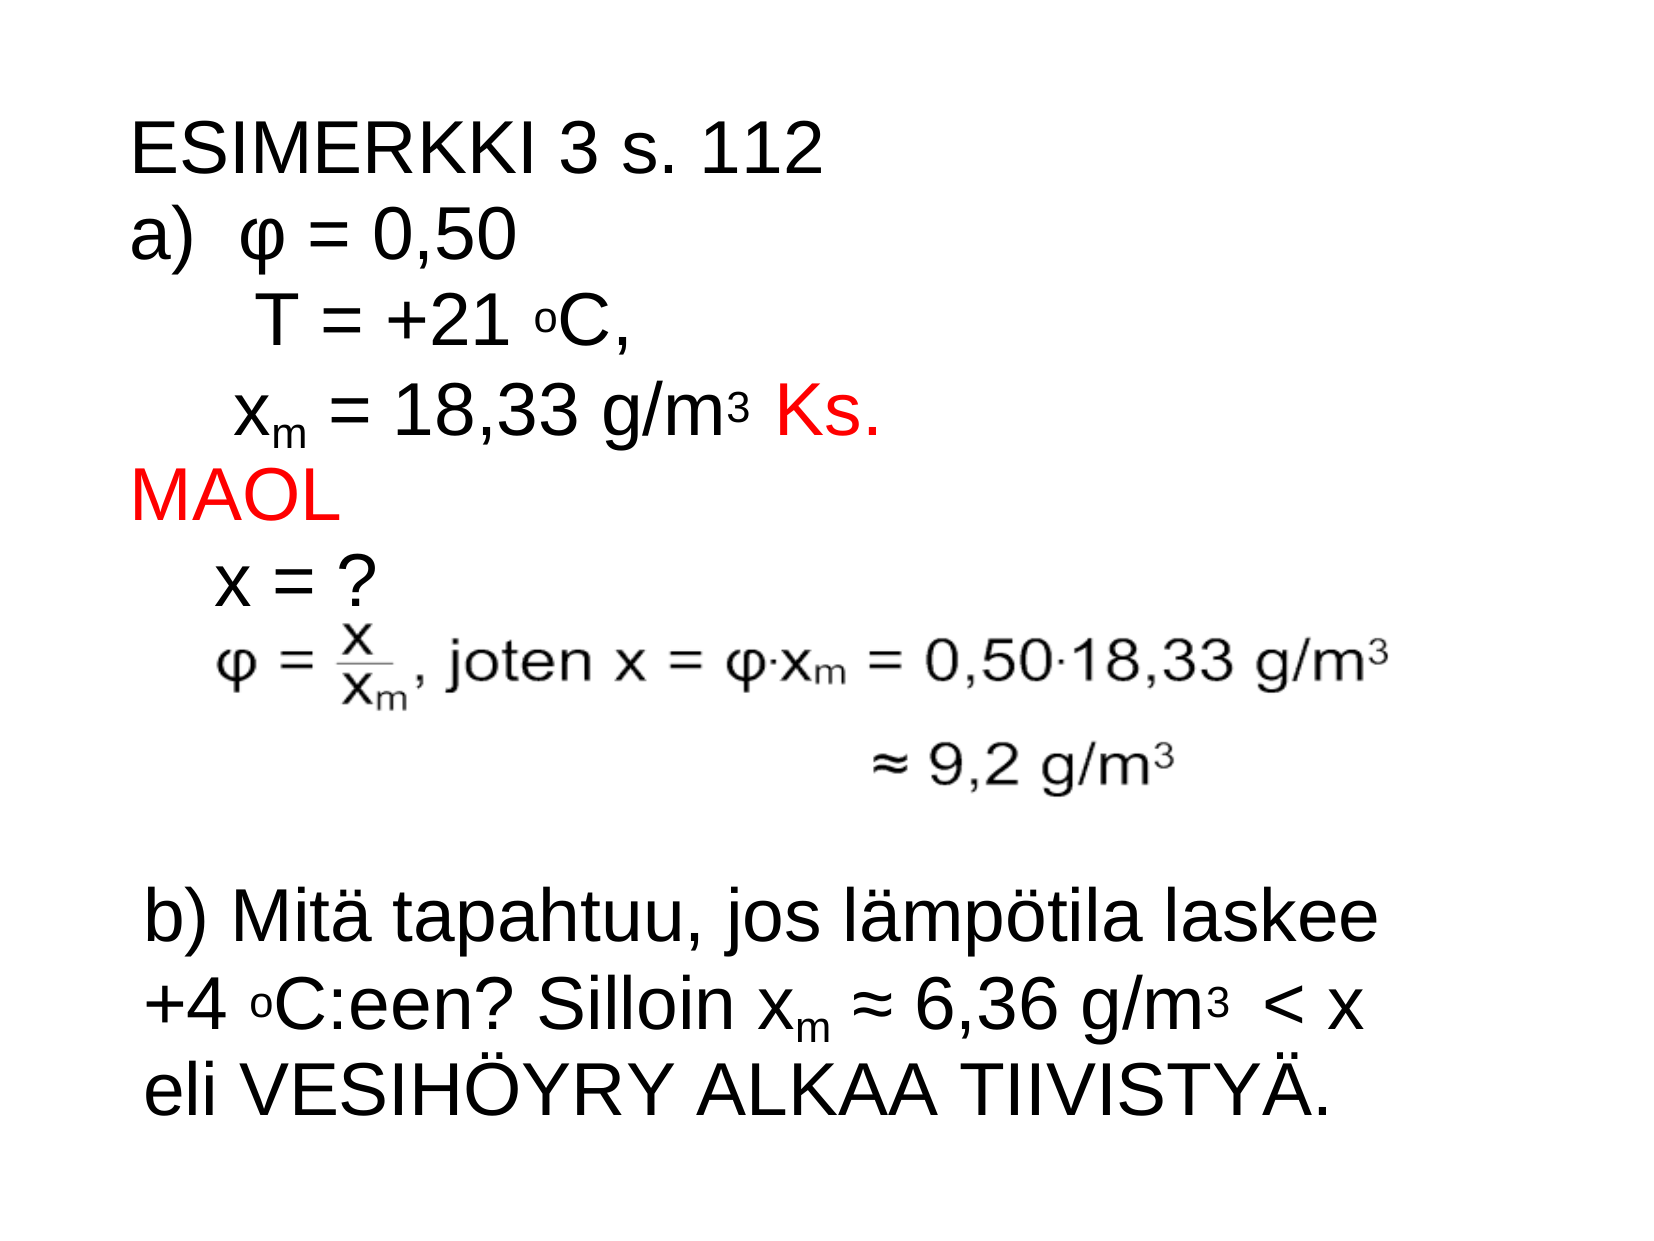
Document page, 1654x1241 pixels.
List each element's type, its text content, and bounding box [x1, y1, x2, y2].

text_box b) Mitä tapahtuu, jos lämpötila laskee +4 oC:een? Silloin xm ≈ 6,36 g/m3 < x eli VESIHÖYRY ALKAA TIIVISTYÄ. [128, 862, 1418, 1135]
text_box ESIMERKKI 3 s. 112 a) φ = 0,50 T = +21 oC, xm = 18,33 g/m3 Ks. MAOL x = ? [115, 94, 1111, 544]
picture [159, 565, 1465, 827]
